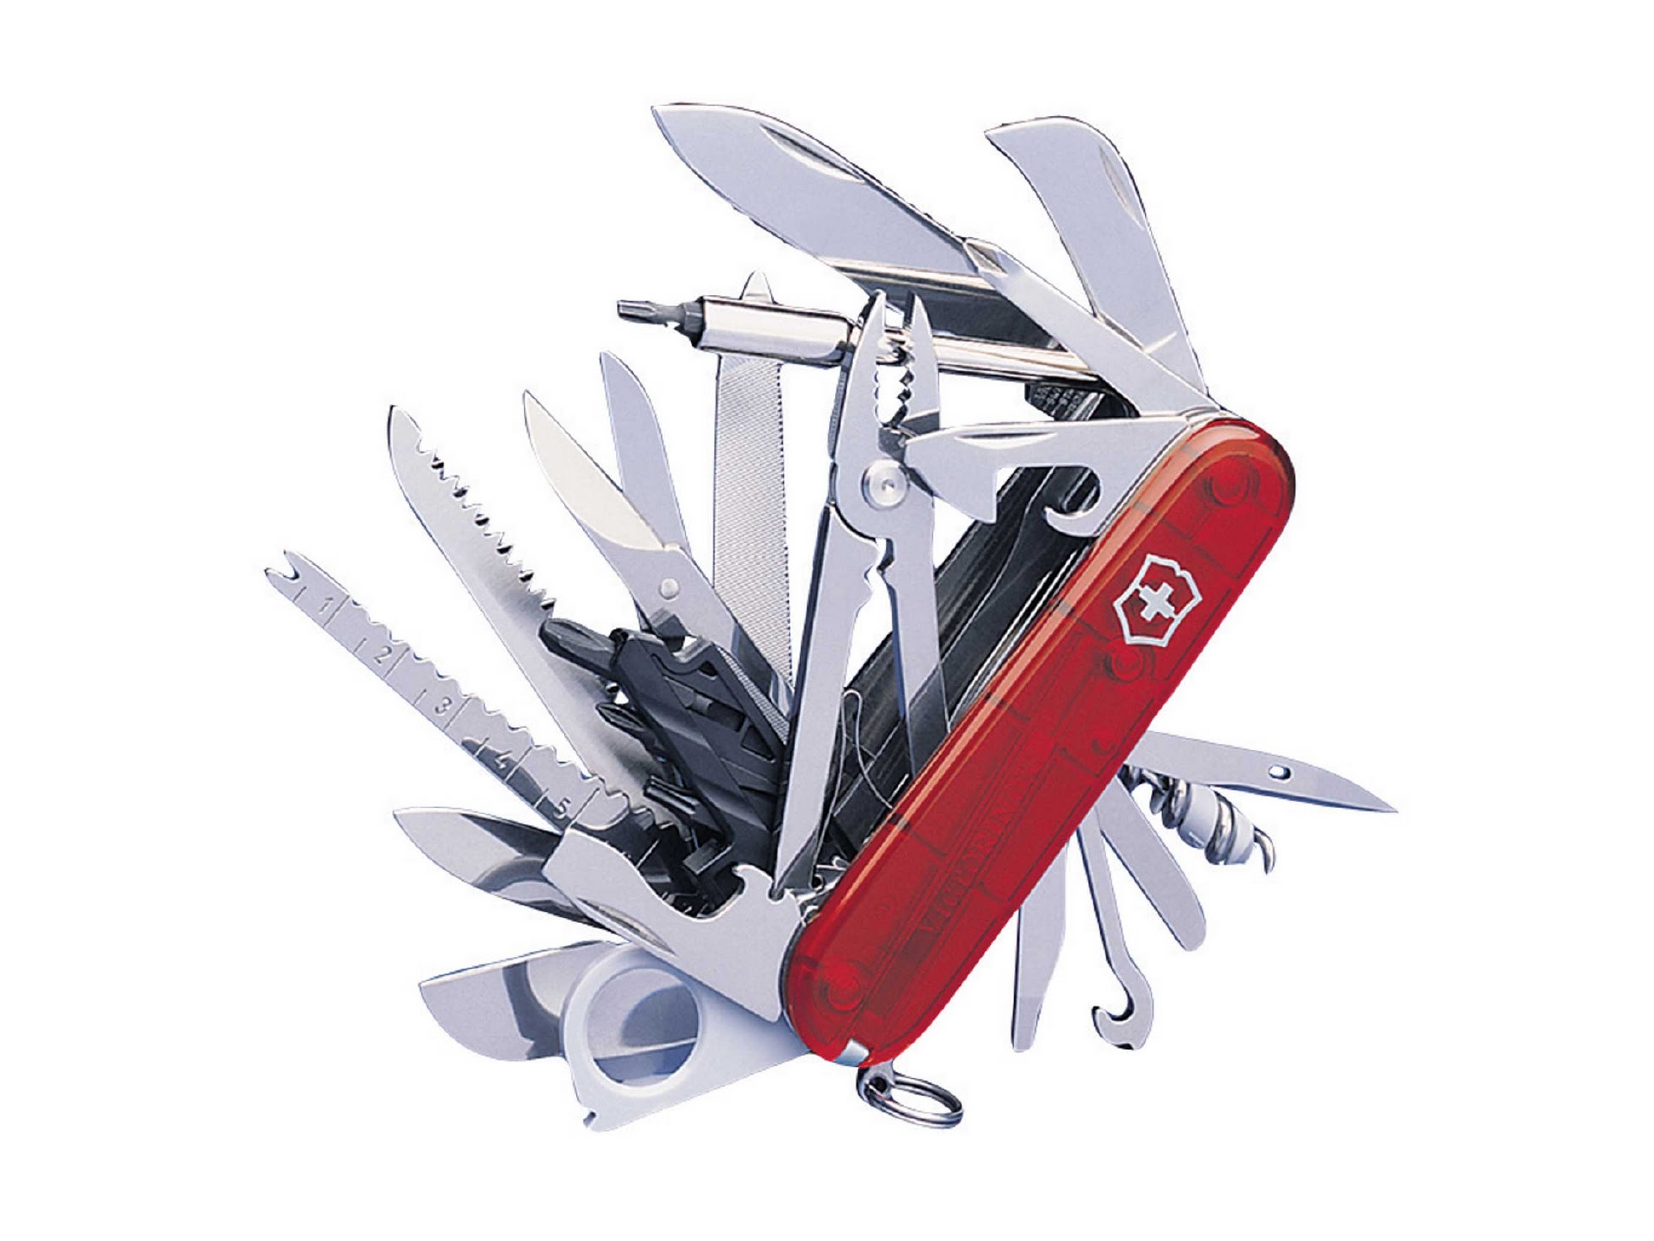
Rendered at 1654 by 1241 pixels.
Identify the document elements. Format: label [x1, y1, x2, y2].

picture [145, 13, 1508, 1228]
